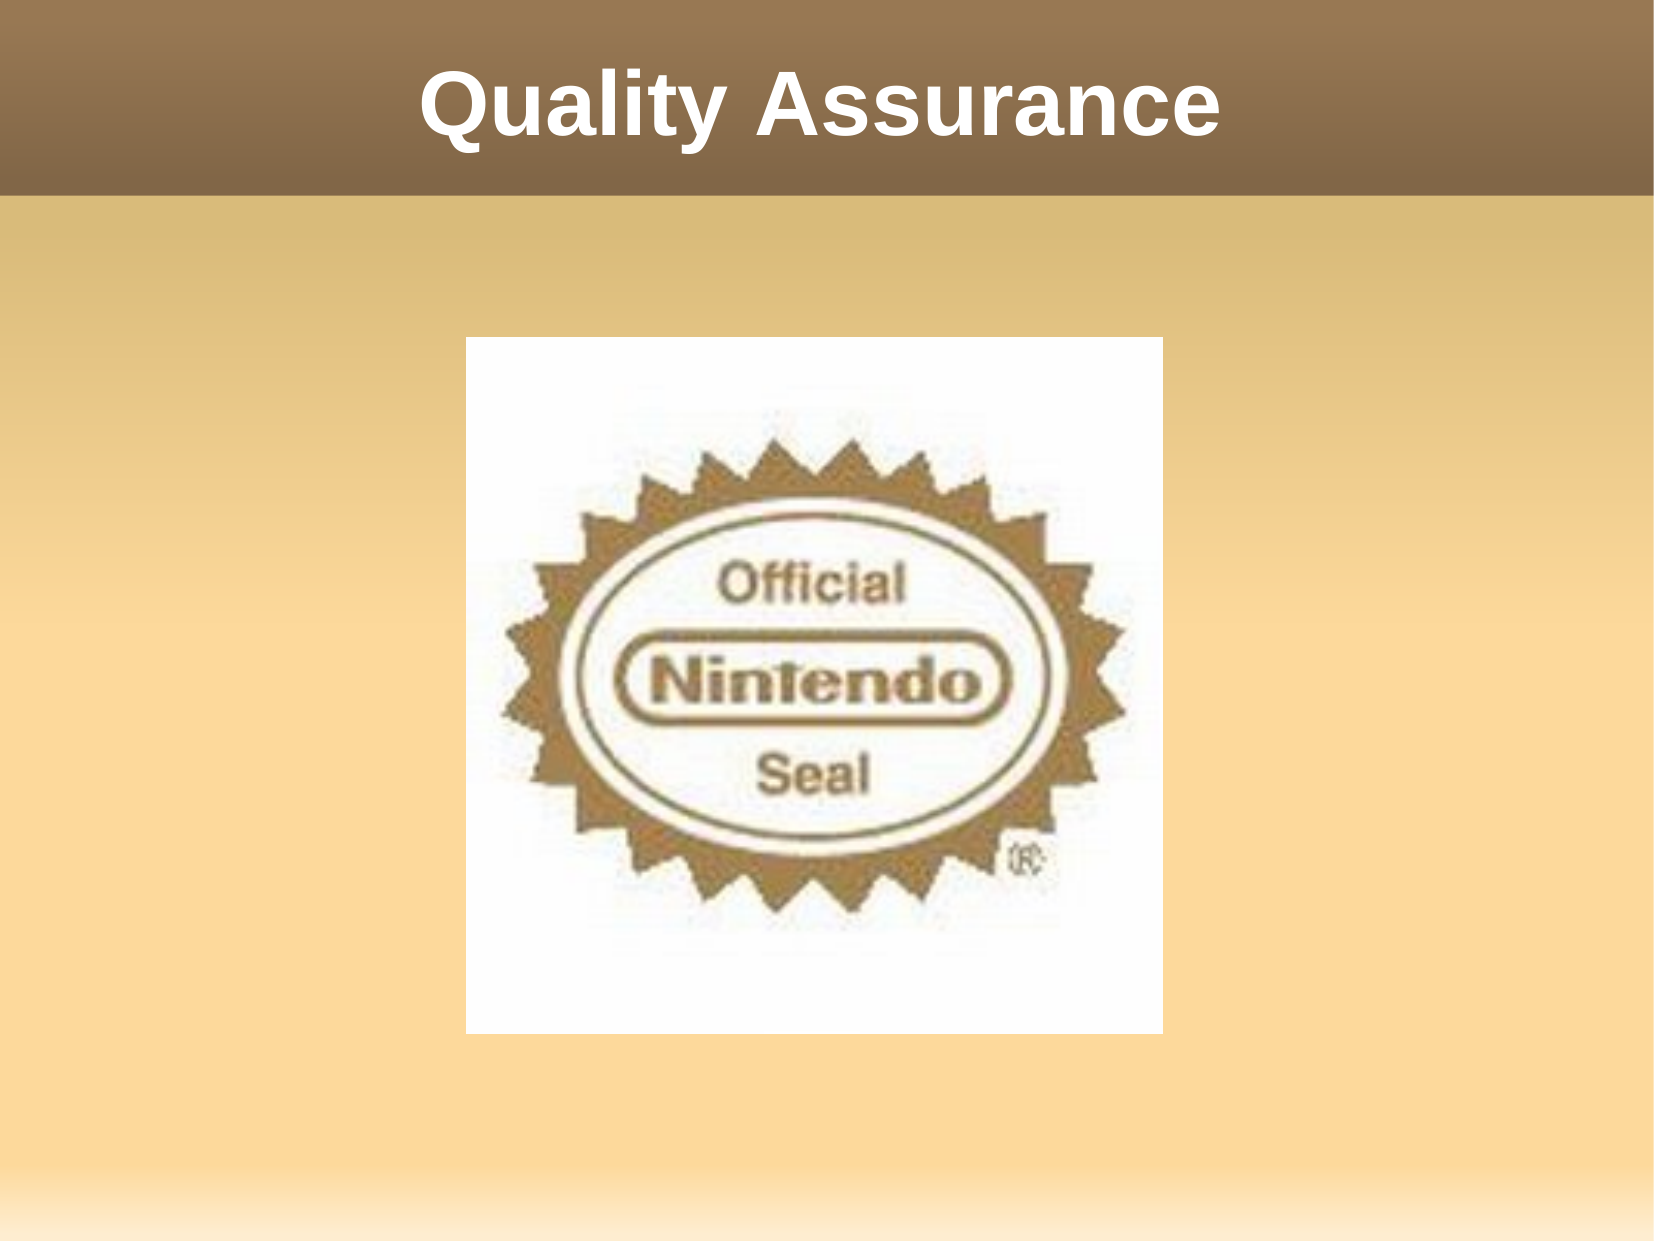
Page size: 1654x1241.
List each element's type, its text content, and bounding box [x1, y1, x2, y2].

picture [0, 0, 1654, 1241]
title Quality Assurance [76, 0, 1565, 208]
